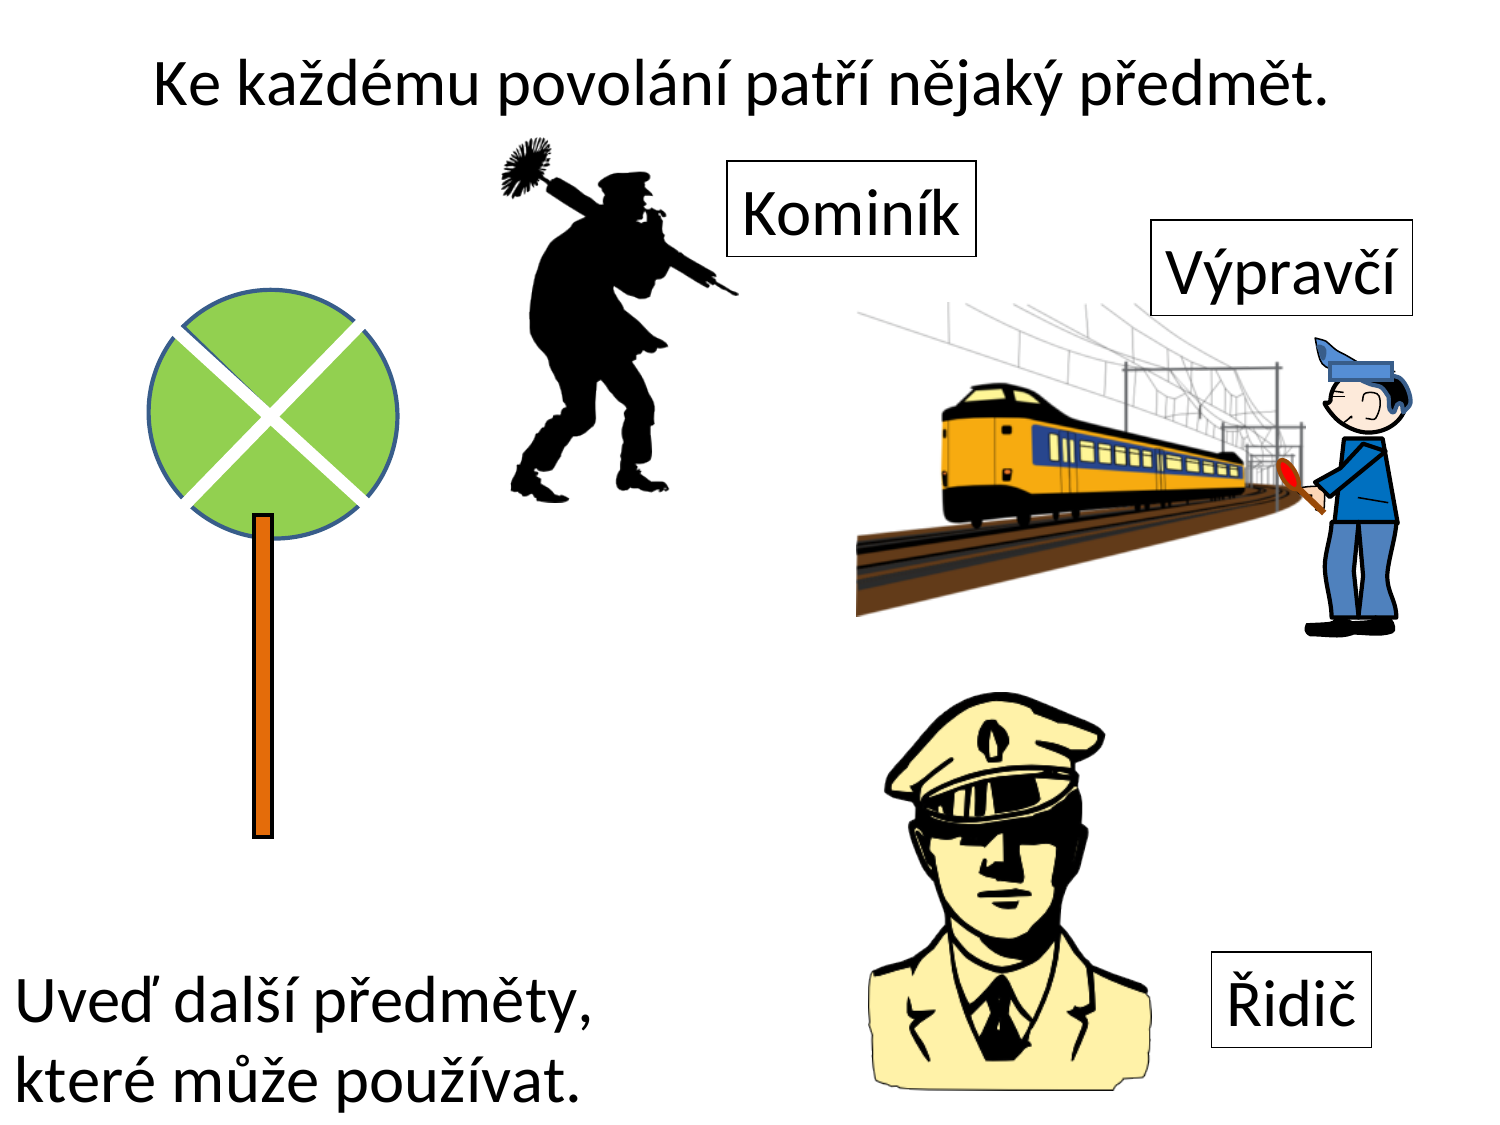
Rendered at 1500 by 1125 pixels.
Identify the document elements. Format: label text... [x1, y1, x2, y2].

picture [501, 137, 739, 503]
text_box [280, 330, 398, 497]
text_box Řidič [1211, 952, 1372, 1048]
picture [856, 302, 1306, 617]
text_box Kominík [727, 160, 976, 257]
text_box [182, 289, 354, 407]
text_box [1303, 438, 1398, 637]
text_box [148, 338, 260, 498]
text_box [192, 427, 358, 838]
text_box Výpravčí [1150, 219, 1413, 316]
text_box Uveď další předměty, které může používat. [0, 948, 610, 1124]
text_box [1278, 460, 1299, 490]
text_box Ke každému povolání patří nějaký předmět. [139, 30, 1347, 127]
text_box [1315, 337, 1411, 433]
picture [868, 692, 1152, 1091]
